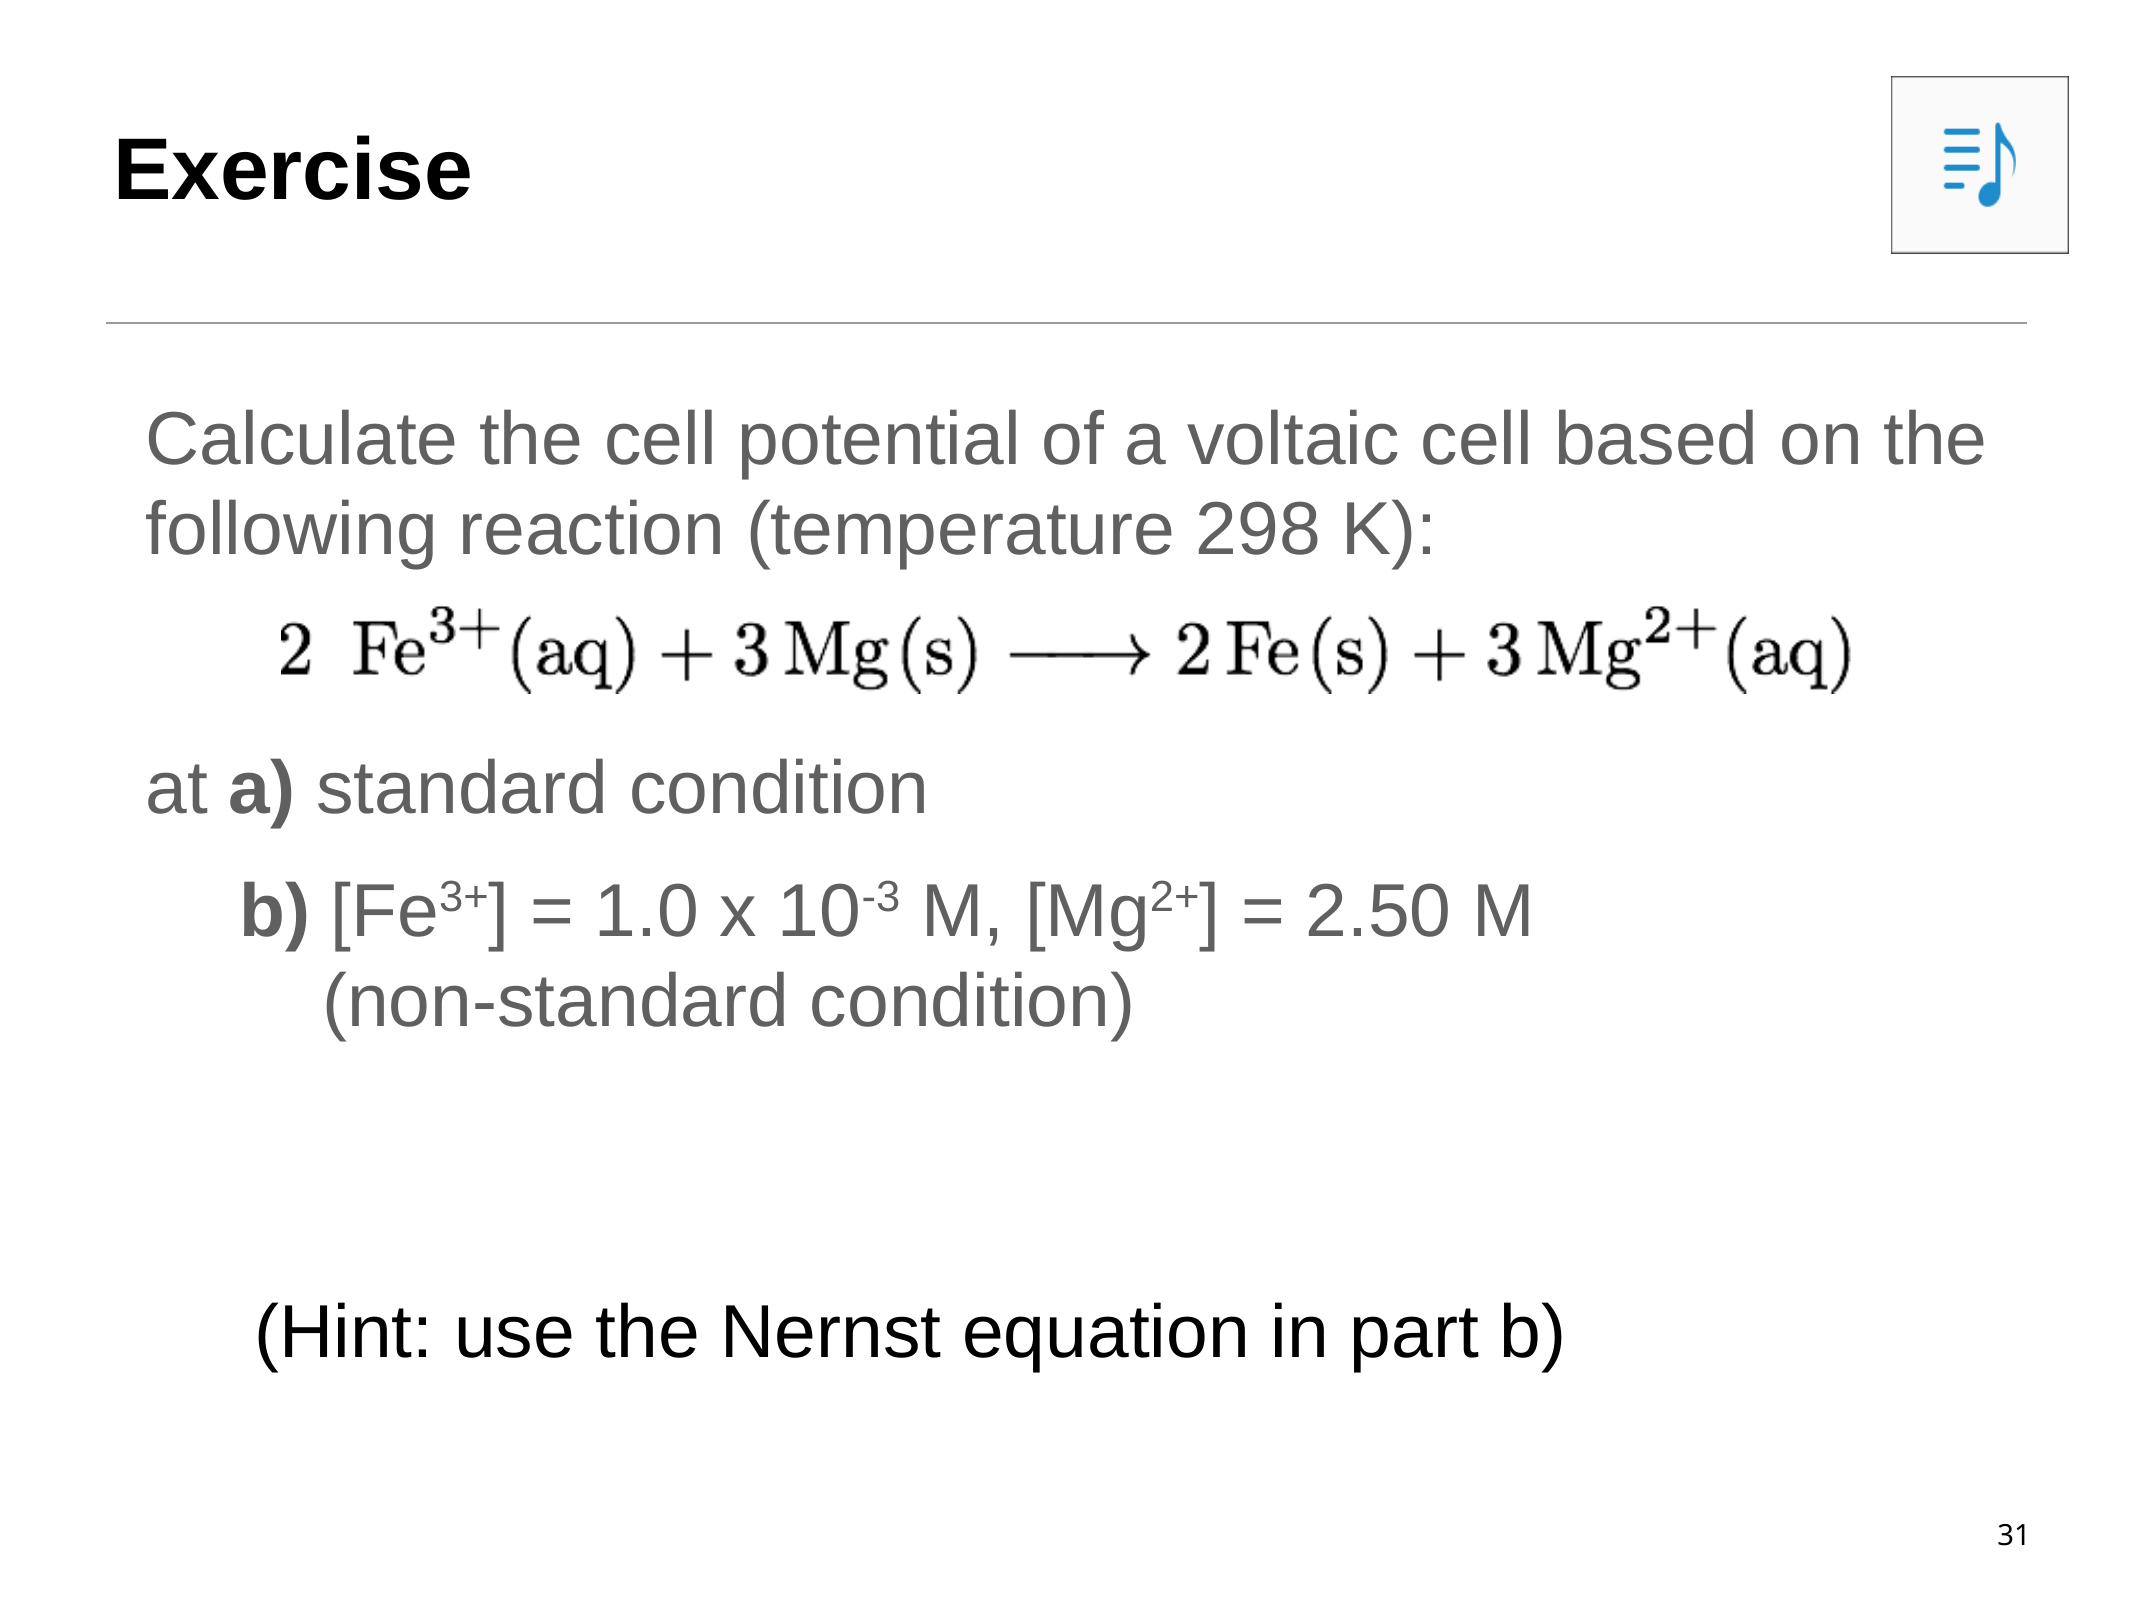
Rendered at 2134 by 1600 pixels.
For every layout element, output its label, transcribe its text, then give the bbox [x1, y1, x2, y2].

title Exercise [105, 106, 522, 226]
text_box [1890, 75, 2071, 256]
list Calculate the cell potential of a voltaic cell based on the following reaction (temperature 298 K): at a) standard condition b) [Fe3+] = 1.0 x 10-3 M, [Mg2+] = 2.50 M (non-standard condition) [93, 381, 2040, 1124]
text_box (Hint: use the Nernst equation in part b) [239, 1275, 1583, 1380]
picture [281, 605, 1853, 694]
